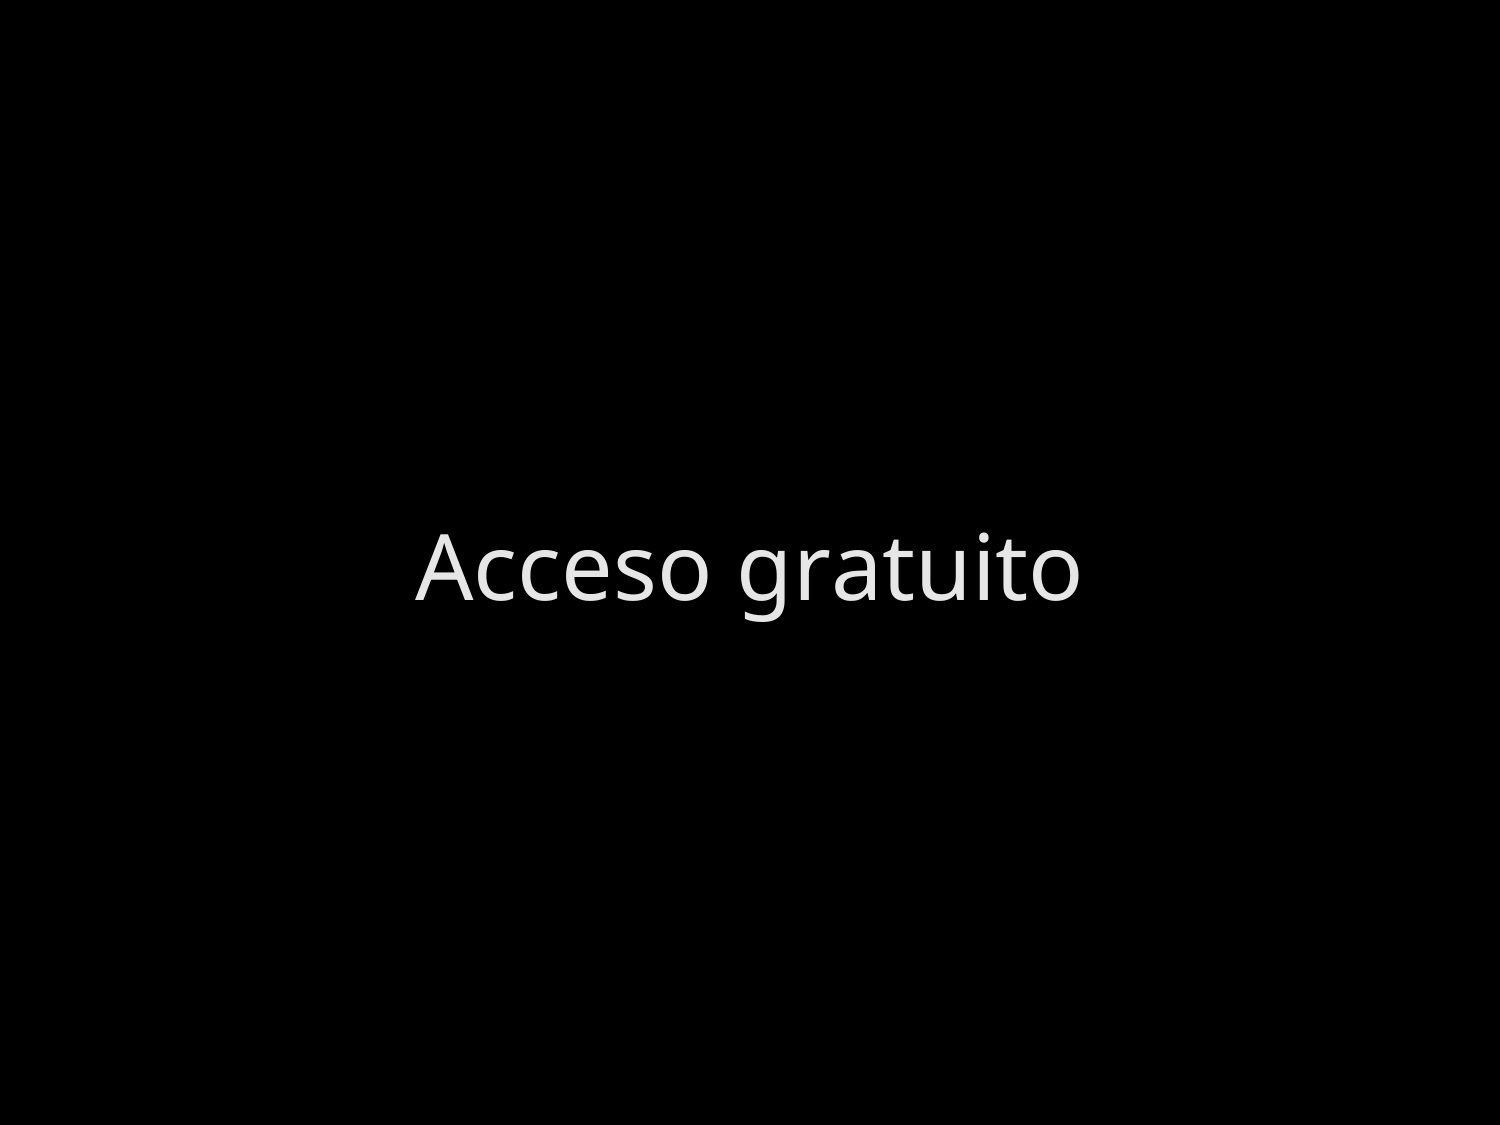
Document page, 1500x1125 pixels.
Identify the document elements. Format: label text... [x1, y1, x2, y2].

subtitle Acceso gratuito [109, 112, 1391, 1013]
